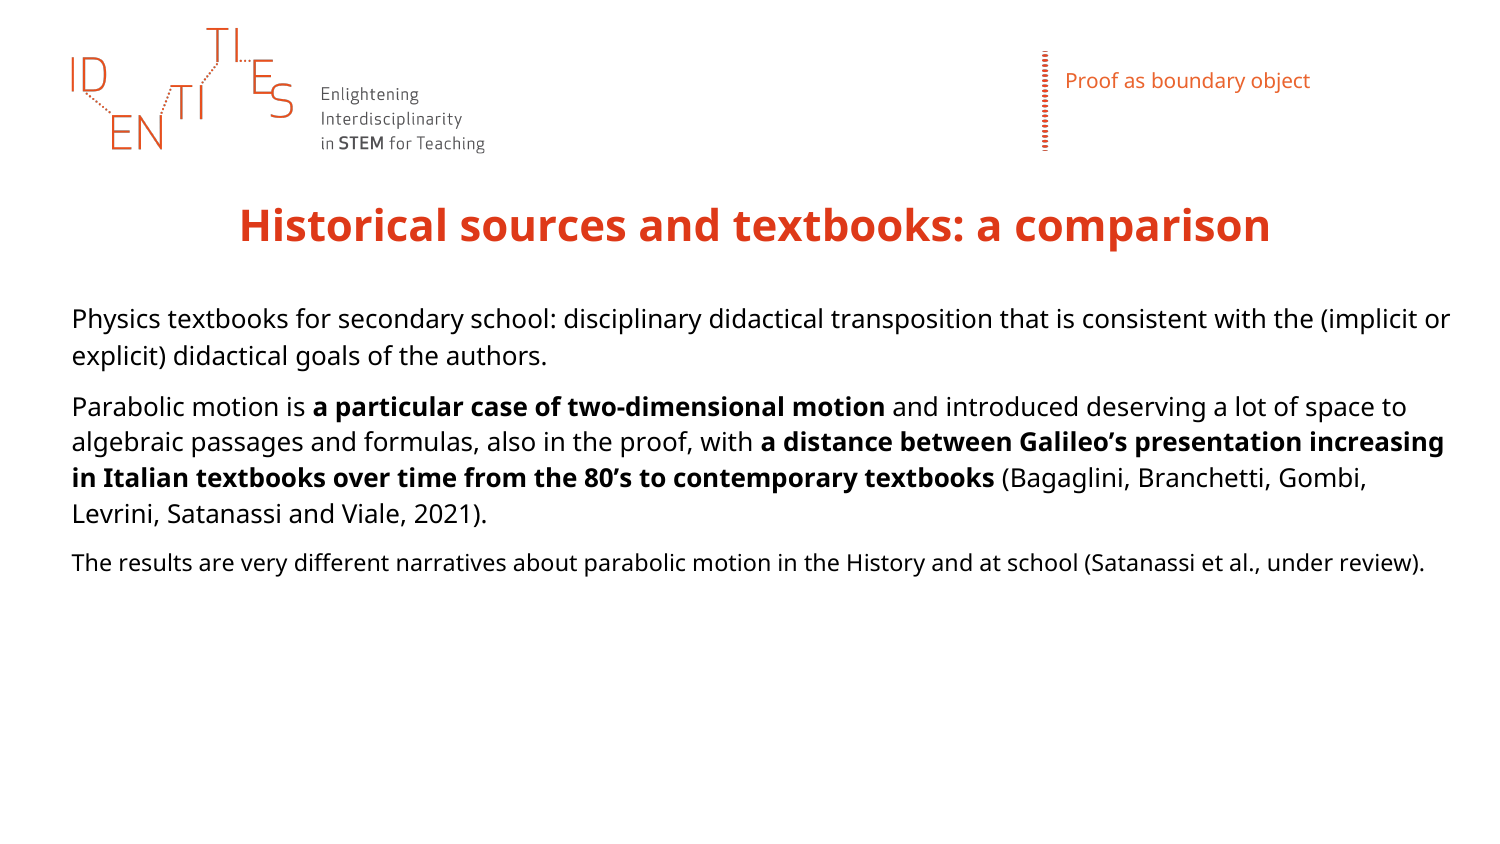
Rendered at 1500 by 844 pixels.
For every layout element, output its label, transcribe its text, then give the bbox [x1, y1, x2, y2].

text_box Proof as boundary object [1050, 60, 1472, 121]
picture [1042, 51, 1051, 151]
text_box Historical sources and textbooks: a comparison [223, 182, 1299, 267]
list Physics textbooks for secondary school: disciplinary didactical transposition that is consistent with the (implicit or explicit) didactical goals of the authors. Parabolic motion is a particular case of two-dimensional motion and introduced deserving a lot of space to algebraic passages and formulas, also in the proof, with a distance between Galileo’s presentation increasing in Italian textbooks over time from the 80’s to contemporary textbooks (Bagaglini, Branchetti, Gombi, Levrini, Satanassi and Viale, 2021). The results are very different narratives about parabolic motion in the History and at school (Satanassi et al., under review). [71, 292, 1457, 589]
picture [71, 24, 485, 157]
